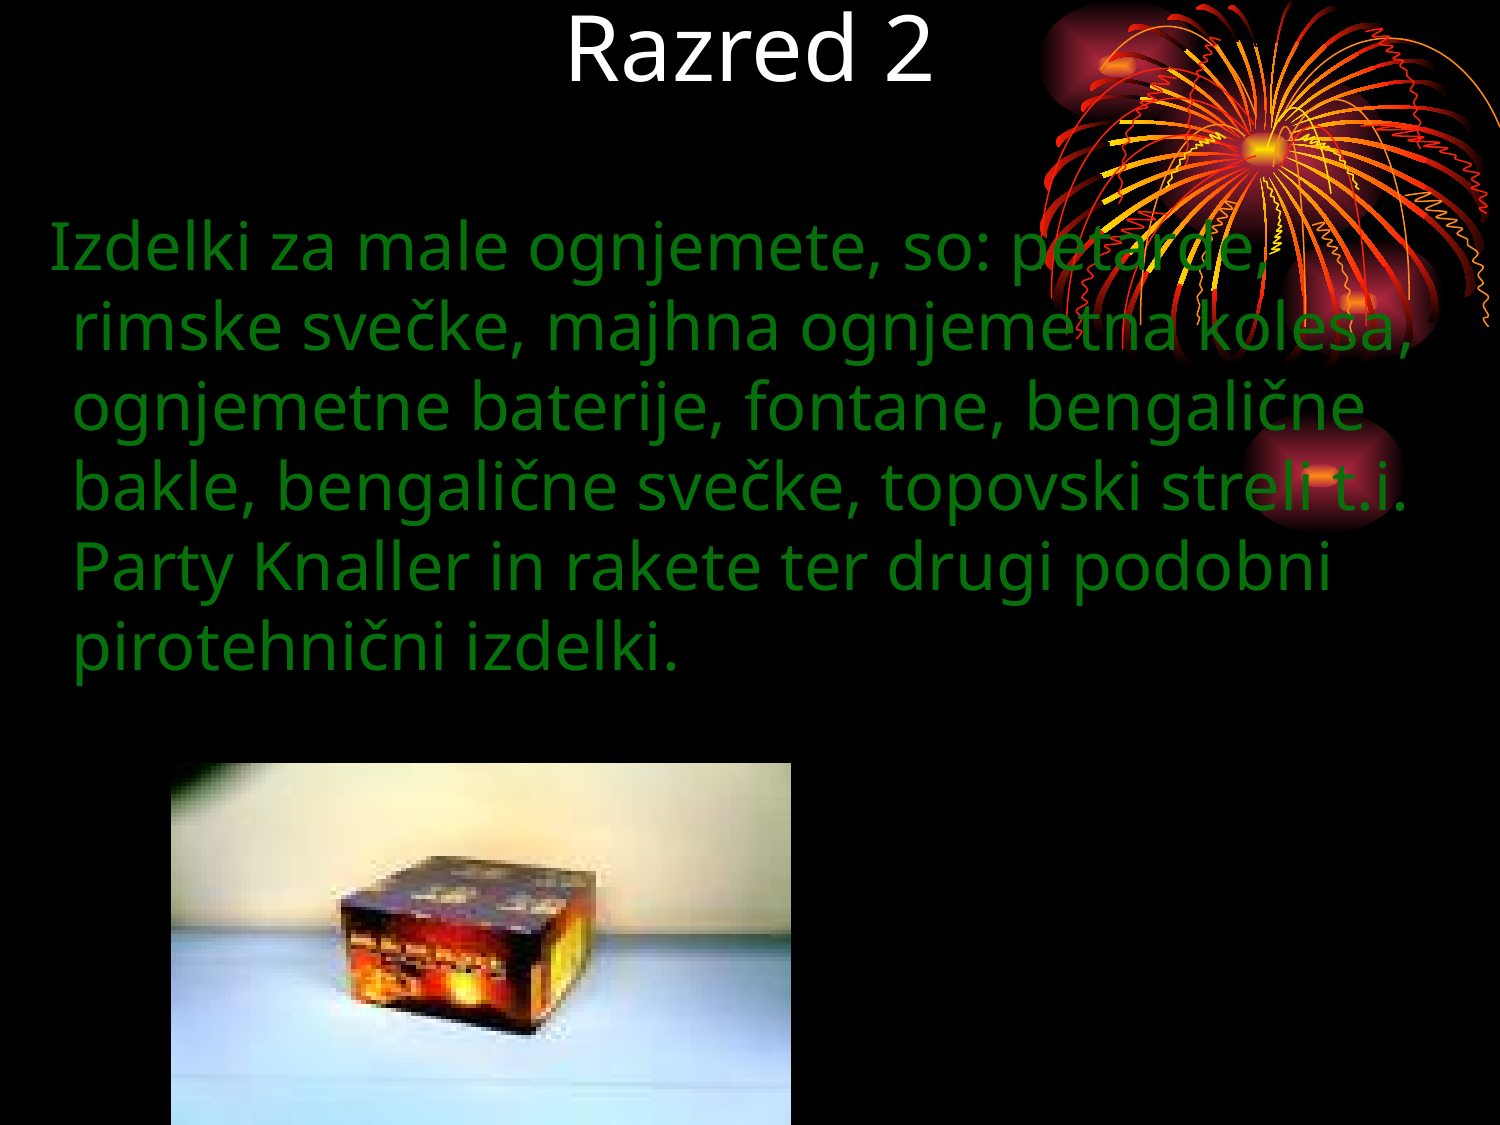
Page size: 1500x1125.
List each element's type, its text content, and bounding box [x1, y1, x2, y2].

title Razred 2 [0, 0, 1500, 165]
list Izdelki za male ognjemete, so: petarde, rimske svečke, majhna ognjemetna kolesa, ognjemetne baterije, fontane, bengalične bakle, bengalične svečke, topovski streli t.i. Party Knaller in rakete ter drugi podobni pirotehnični izdelki. [0, 196, 1500, 1125]
picture [171, 763, 791, 1125]
